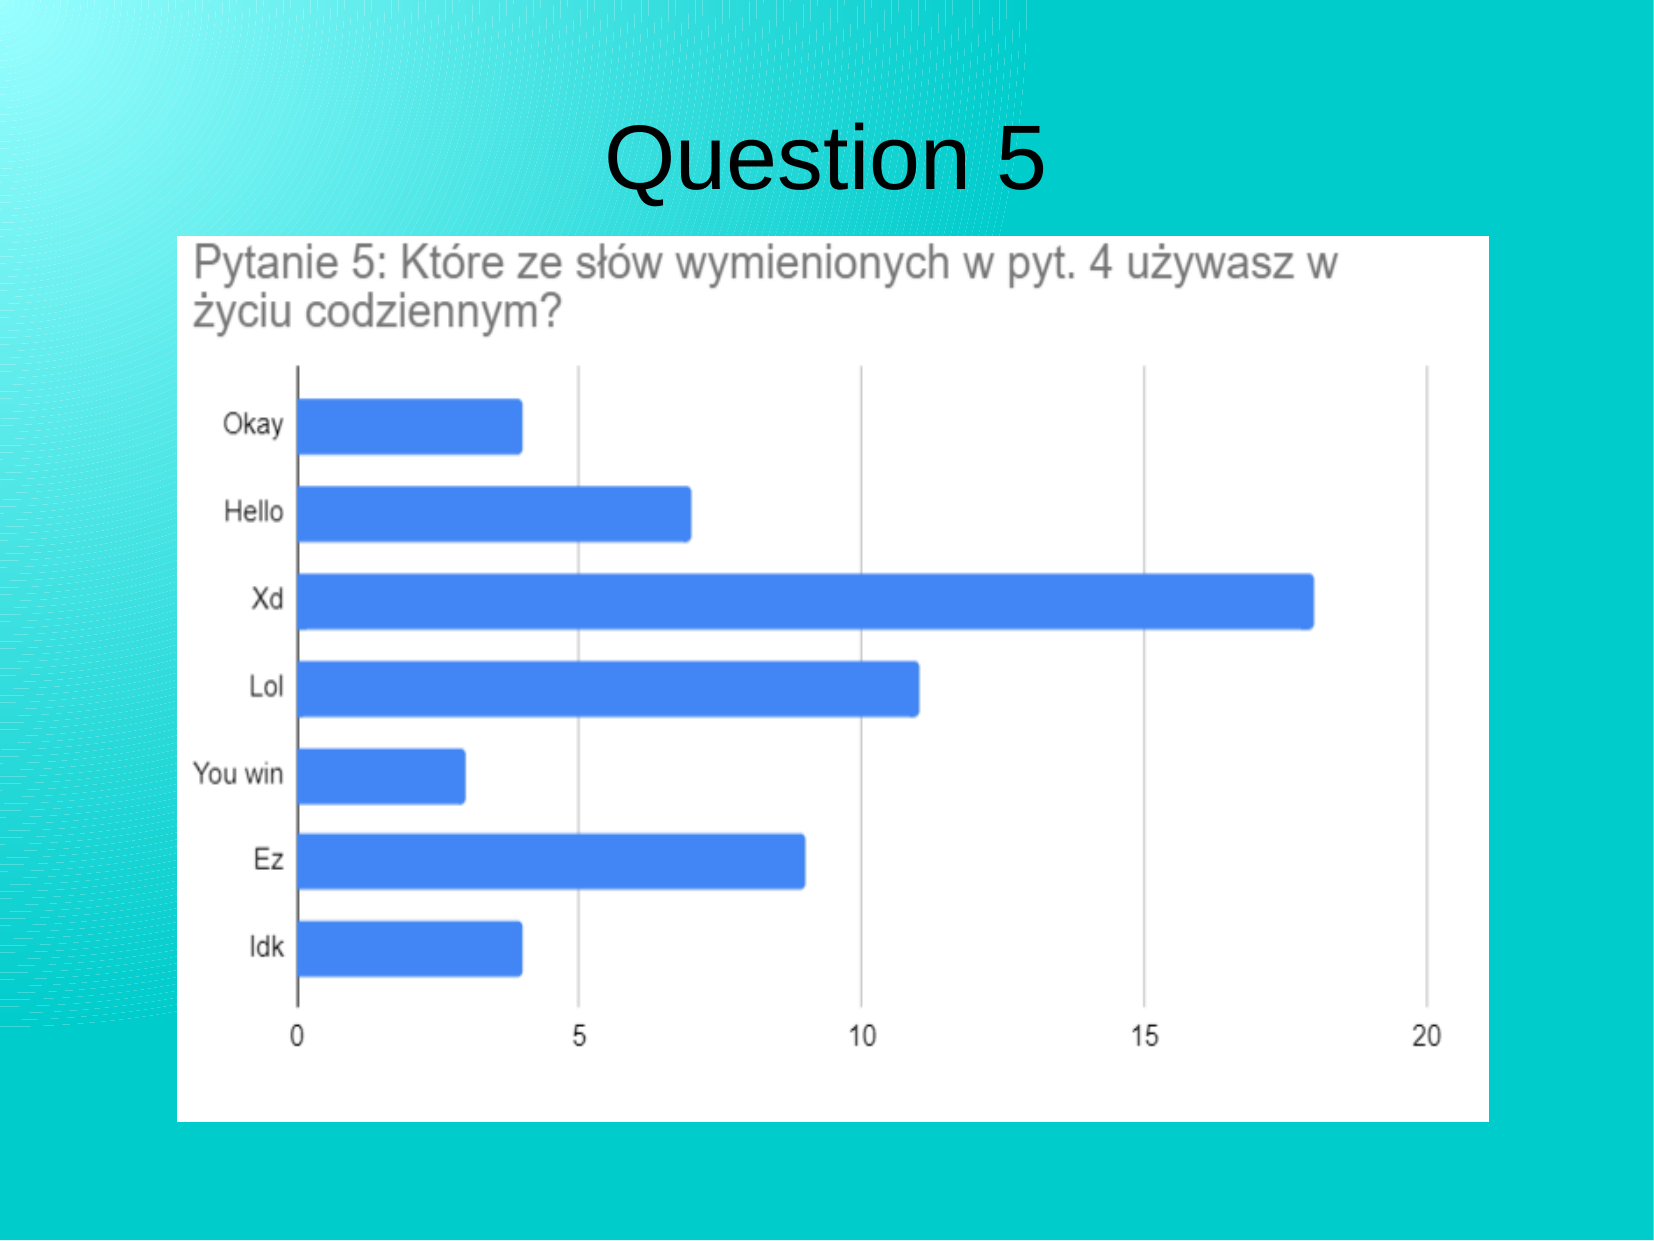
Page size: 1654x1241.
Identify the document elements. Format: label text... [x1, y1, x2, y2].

title Question 5 [82, 49, 1571, 257]
picture [177, 236, 1489, 1122]
